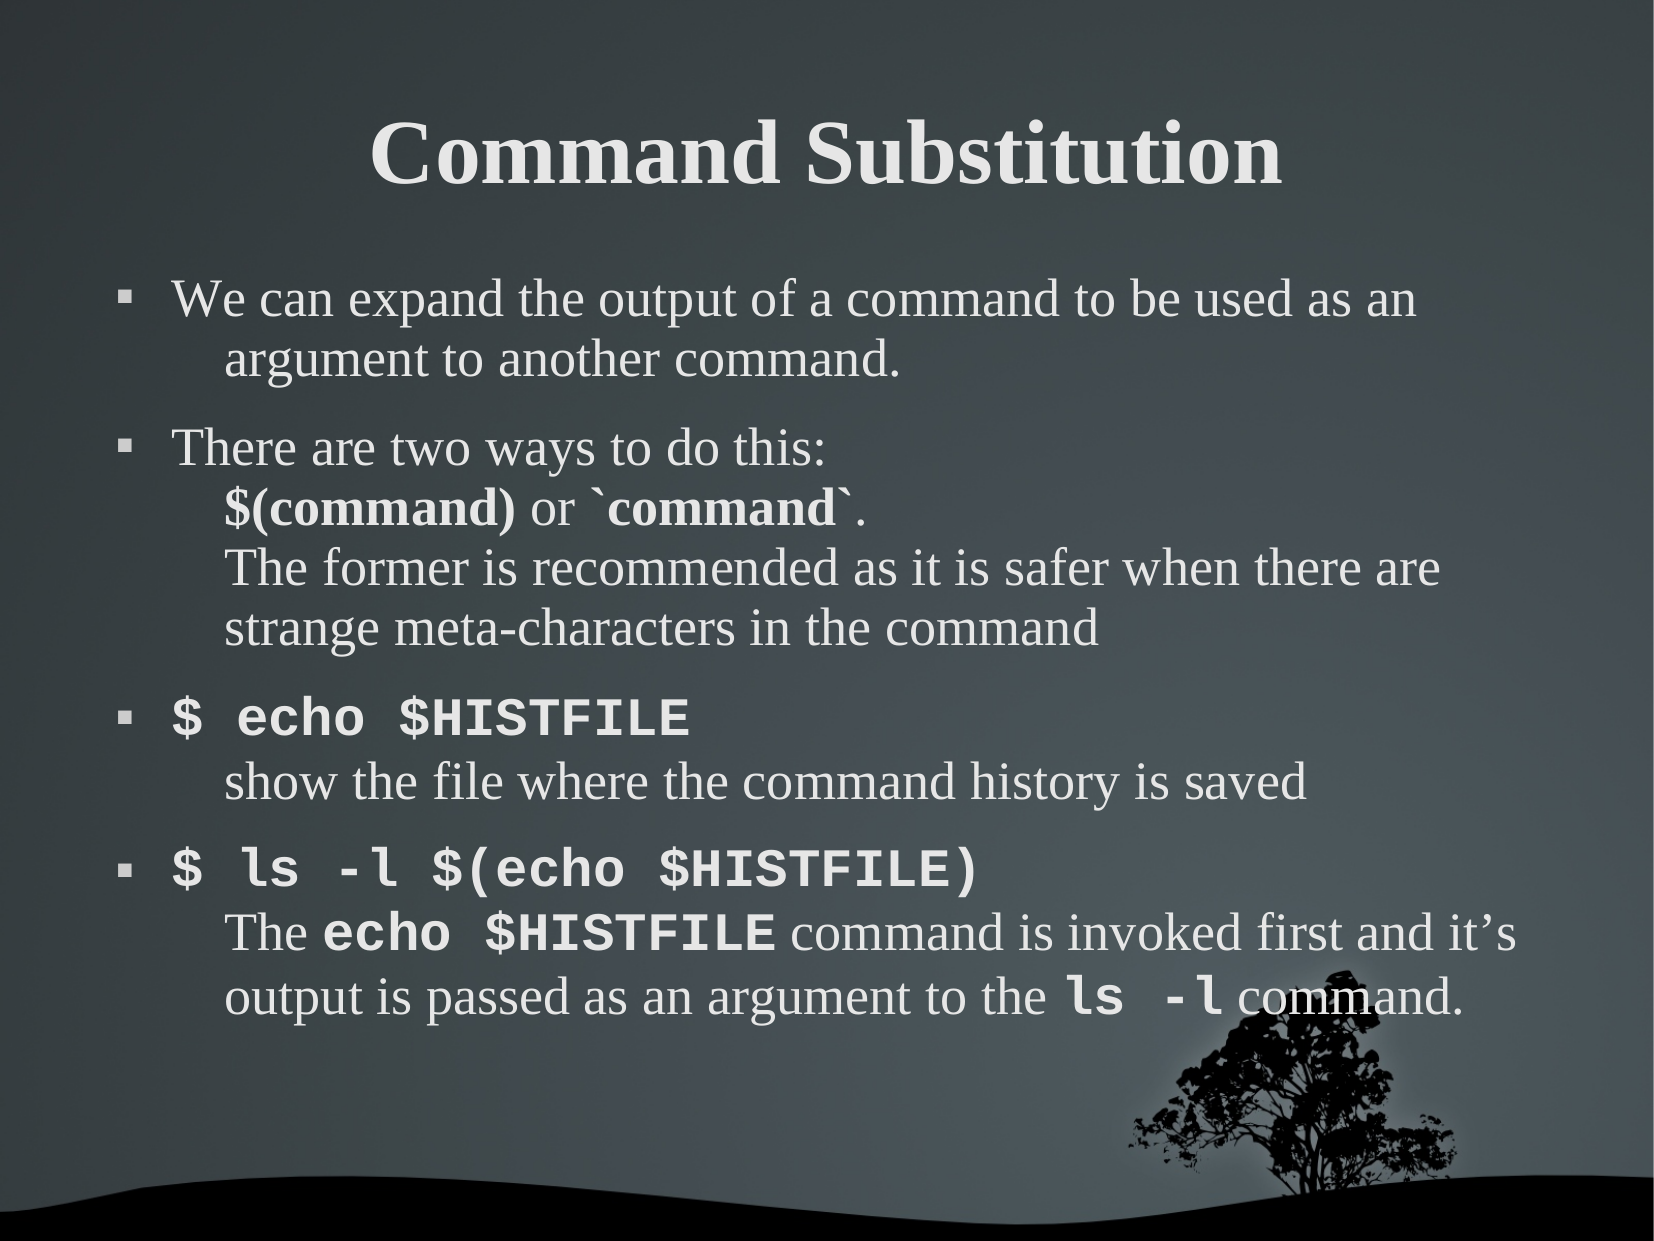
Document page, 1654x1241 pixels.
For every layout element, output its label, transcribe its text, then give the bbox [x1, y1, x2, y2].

title Command Substitution [82, 49, 1571, 257]
list We can expand the output of a command to be used as an argument to another command. There are two ways to do this: $(command) or `command`. The former is recommended as it is safer when there are strange meta-characters in the command $ echo $HISTFILE show the file where the command history is saved $ ls -l $(echo $HISTFILE) The echo $HISTFILE command is invoked first and it’s output is passed as an argument to the ls -l command. [82, 267, 1571, 1241]
picture [0, 0, 1654, 1241]
